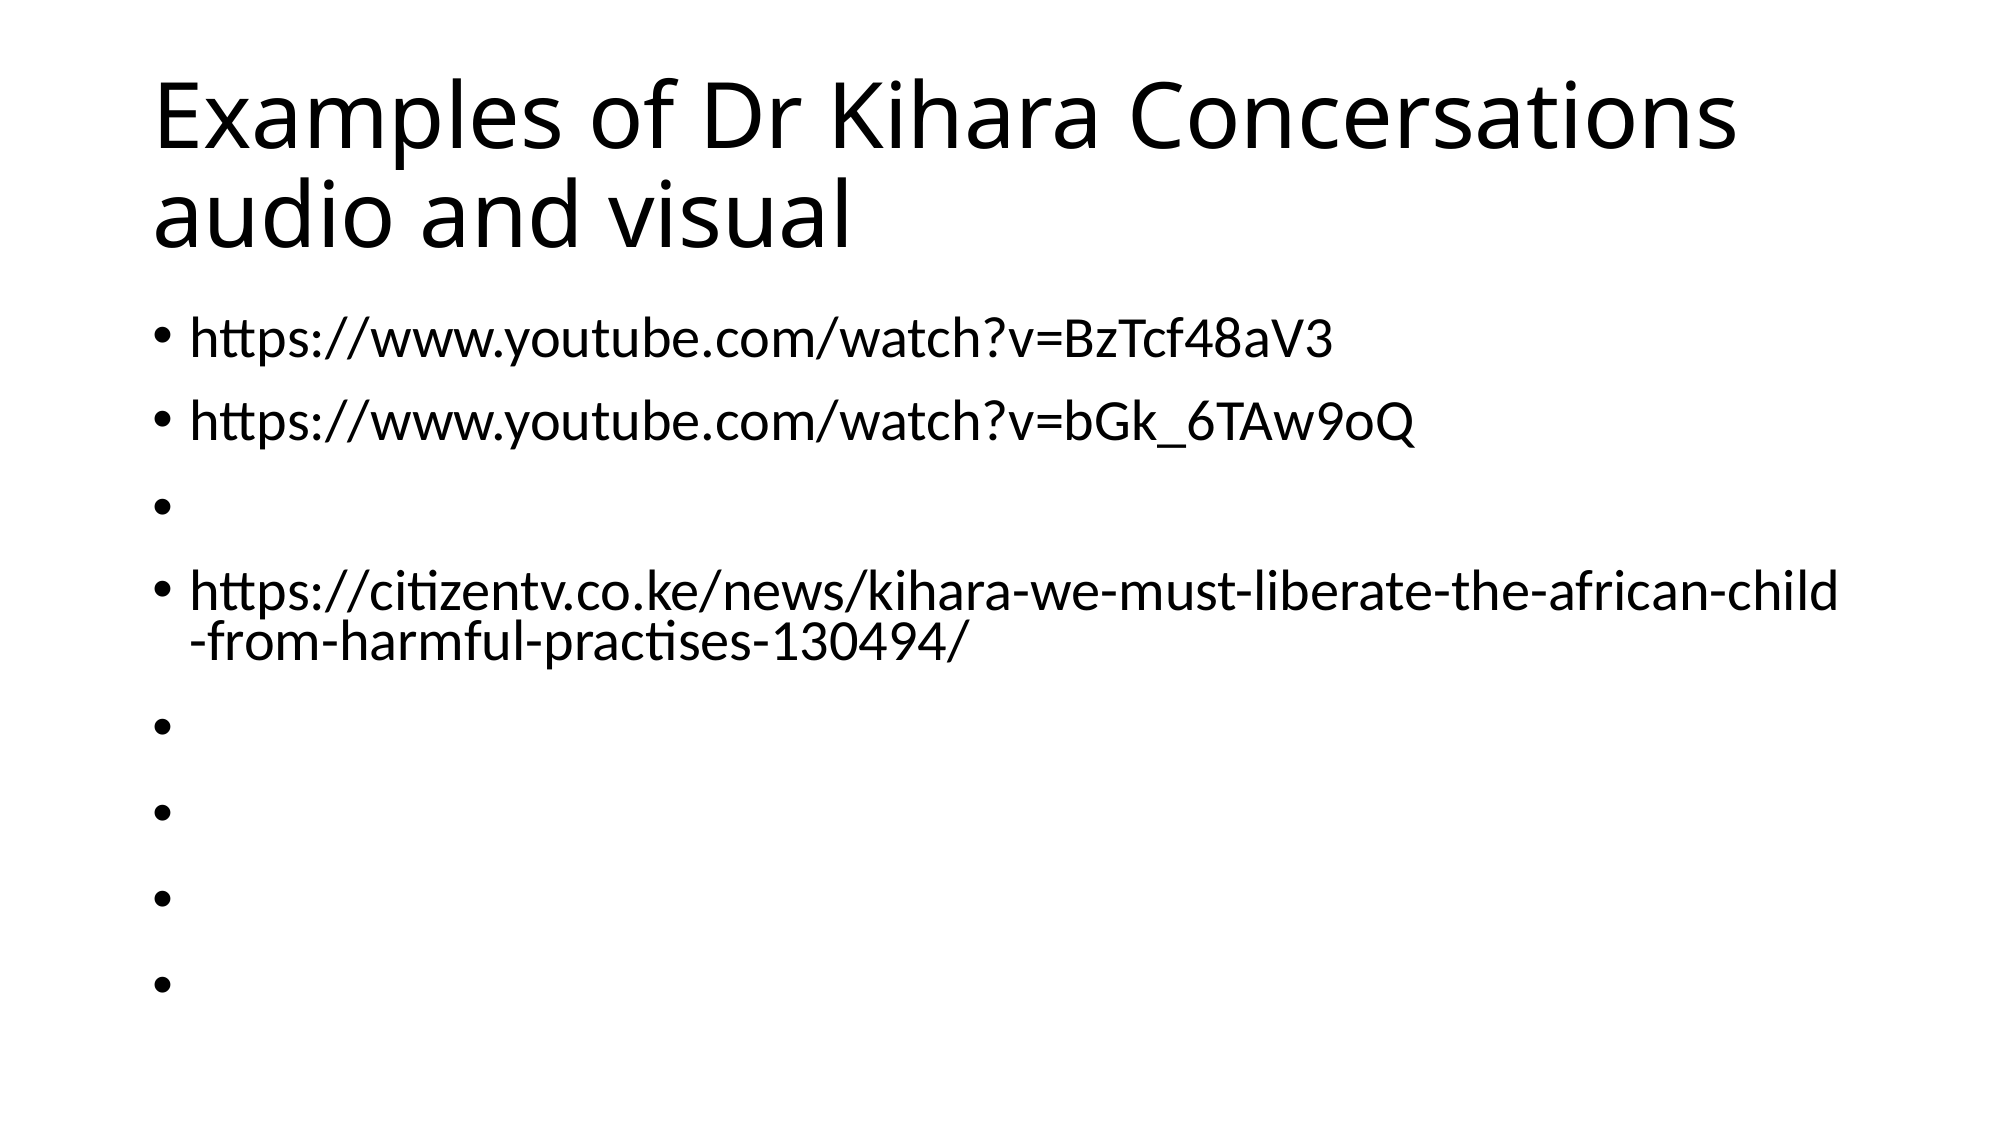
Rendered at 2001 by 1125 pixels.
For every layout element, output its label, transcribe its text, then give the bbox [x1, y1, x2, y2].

list https://www.youtube.com/watch?v=BzTcf48aV3 https://www.youtube.com/watch?v=bGk_6TAw9oQ https://citizentv.co.ke/news/kihara-we-must-liberate-the-african-child-from-harmful-practises-130494/ [137, 299, 1863, 1014]
title Examples of Dr Kihara Concersations audio and visual [137, 59, 1863, 278]
